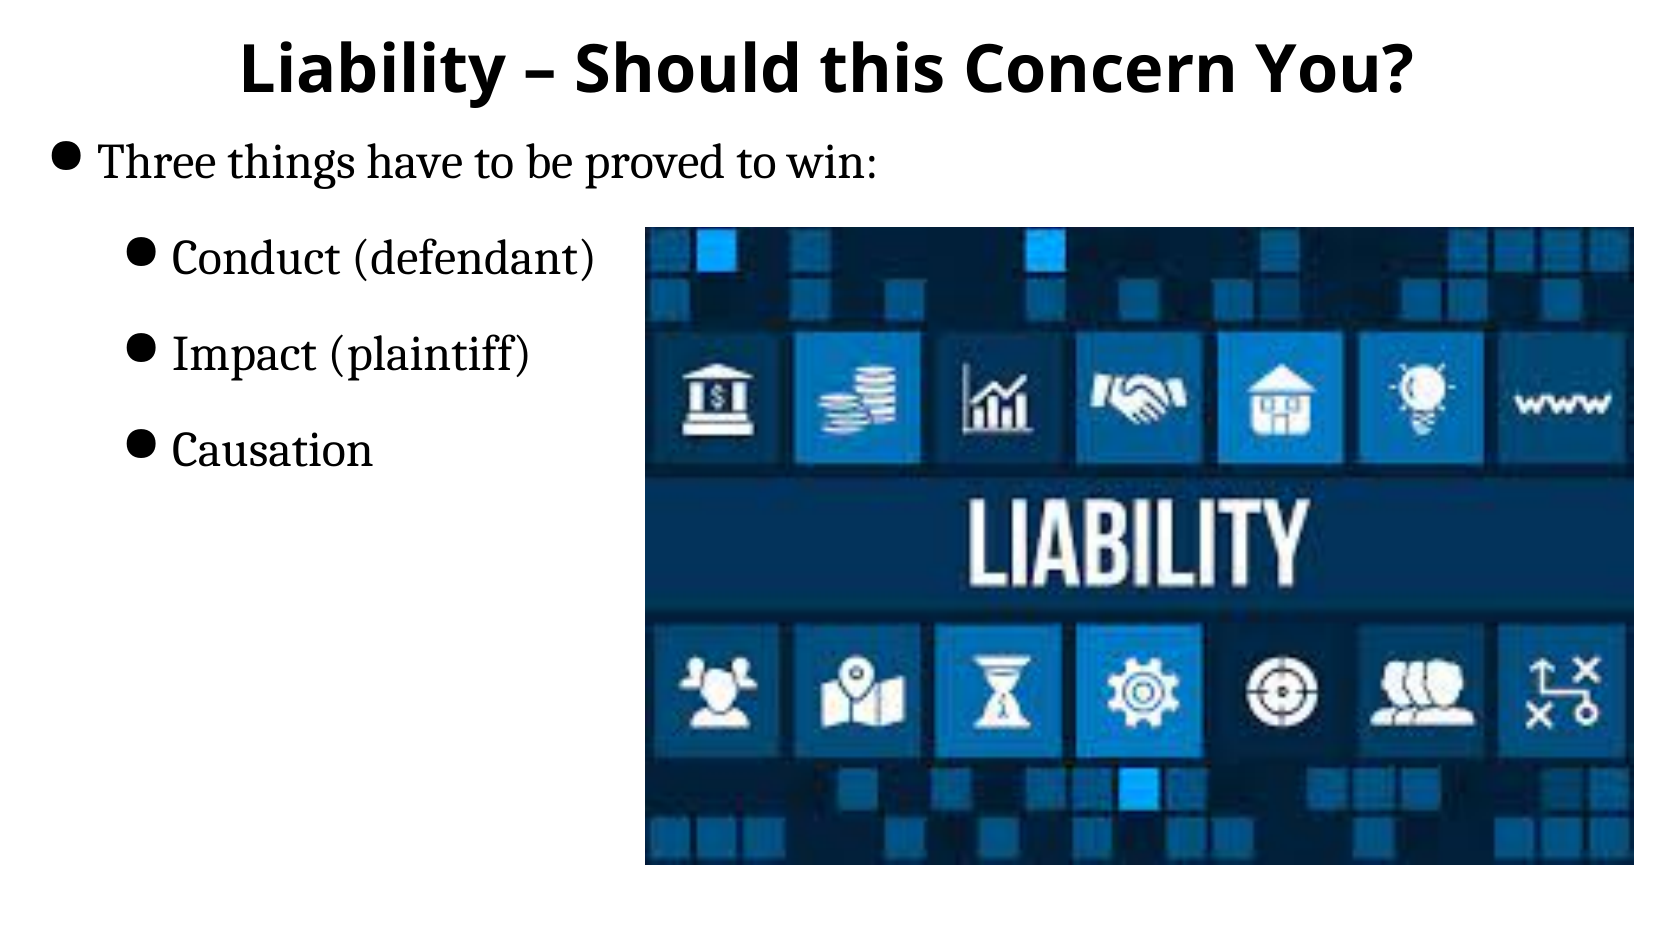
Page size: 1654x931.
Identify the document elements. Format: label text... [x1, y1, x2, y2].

picture [645, 227, 1634, 865]
text_box Three things have to be proved to win: Conduct (defendant) Impact (plaintiff) Causation [0, 60, 1246, 484]
title Liability – Should this Concern You? [0, 17, 1654, 124]
